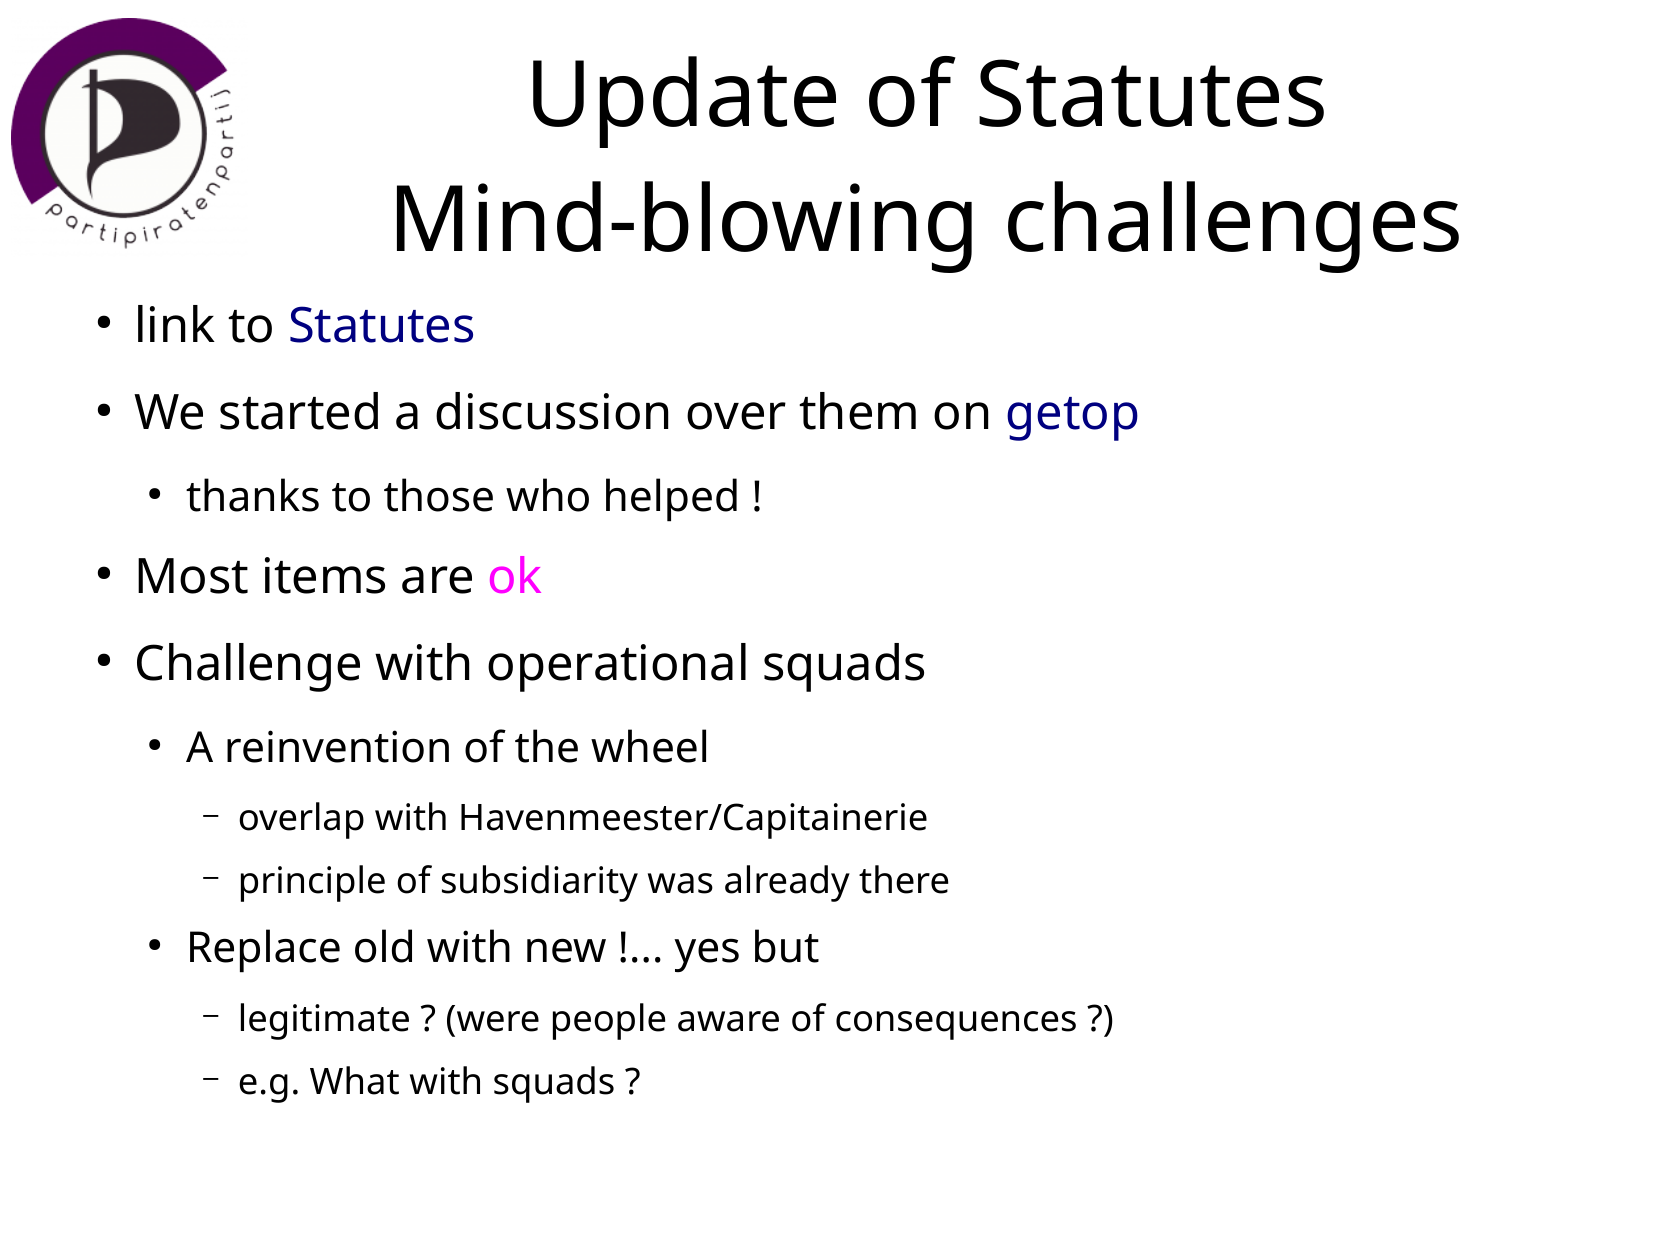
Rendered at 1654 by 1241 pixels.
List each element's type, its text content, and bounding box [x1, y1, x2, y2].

list link to Statutes We started a discussion over them on getop thanks to those who helped ! Most items are ok Challenge with operational squads A reinvention of the wheel overlap with Havenmeester/Capitainerie principle of subsidiarity was already there Replace old with new !... yes but legitimate ? (were people aware of consequences ?) e.g. What with squads ? [82, 290, 1571, 1109]
title Update of Statutes Mind-blowing challenges [283, 45, 1571, 261]
picture [11, 18, 248, 257]
